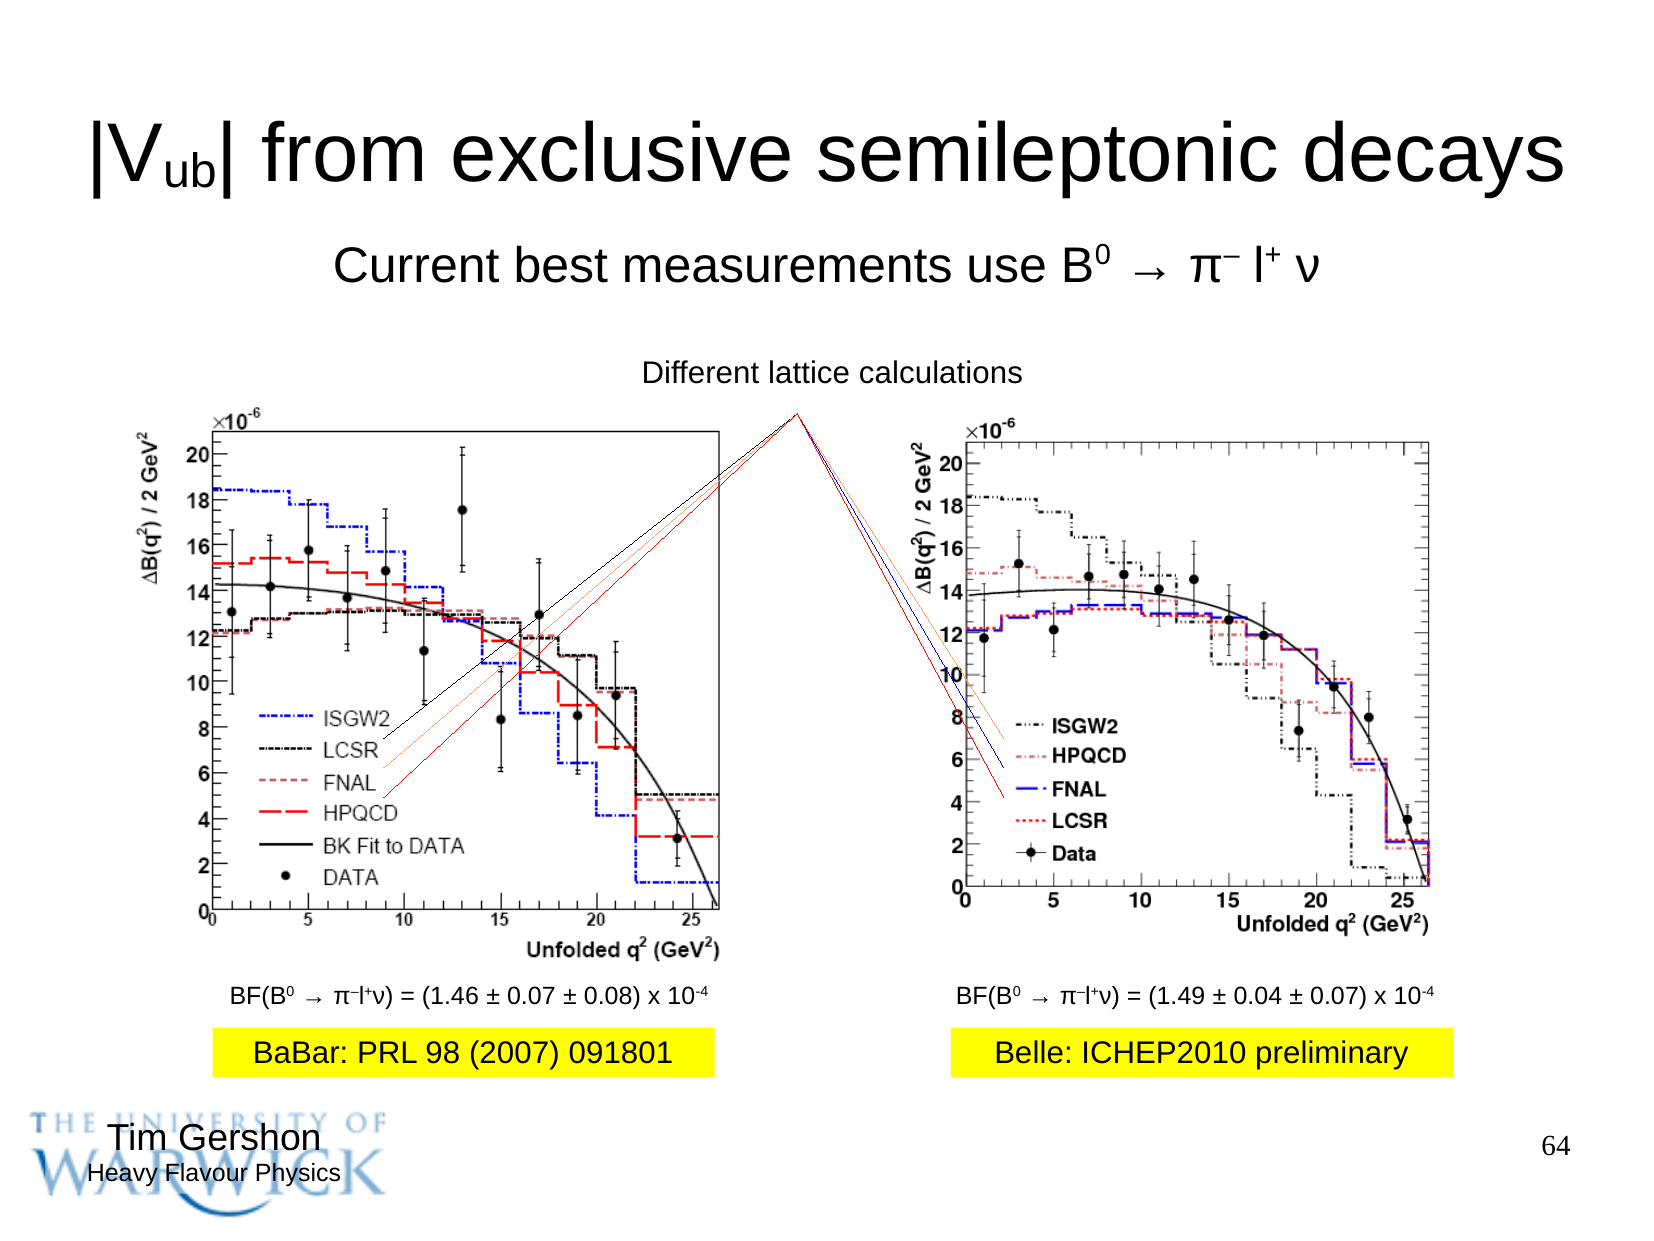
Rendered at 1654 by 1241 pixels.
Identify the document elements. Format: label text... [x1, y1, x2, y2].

text_box Belle: ICHEP2010 preliminary [950, 1027, 1453, 1078]
title |Vub| from exclusive semileptonic decays [82, 49, 1571, 257]
picture [874, 383, 1490, 975]
text_box Tim Gershon Heavy Flavour Physics [45, 1108, 383, 1194]
picture [19, 1106, 406, 1232]
text_box Current best measurements use B0 → π– l+ ν [265, 229, 1388, 303]
text_box BaBar: PRL 98 (2007) 091801 [212, 1051, 715, 1078]
picture [115, 389, 750, 981]
text_box BF(B0 → π–l+ν) = (1.46 ± 0.07 ± 0.08) x 10-4 [206, 974, 739, 1019]
text_box BF(B0 → π–l+ν) = (1.49 ± 0.04 ± 0.07) x 10-4 [933, 974, 1465, 1019]
text_box [206, 1019, 739, 1051]
text_box Different lattice calculations [566, 348, 1099, 398]
